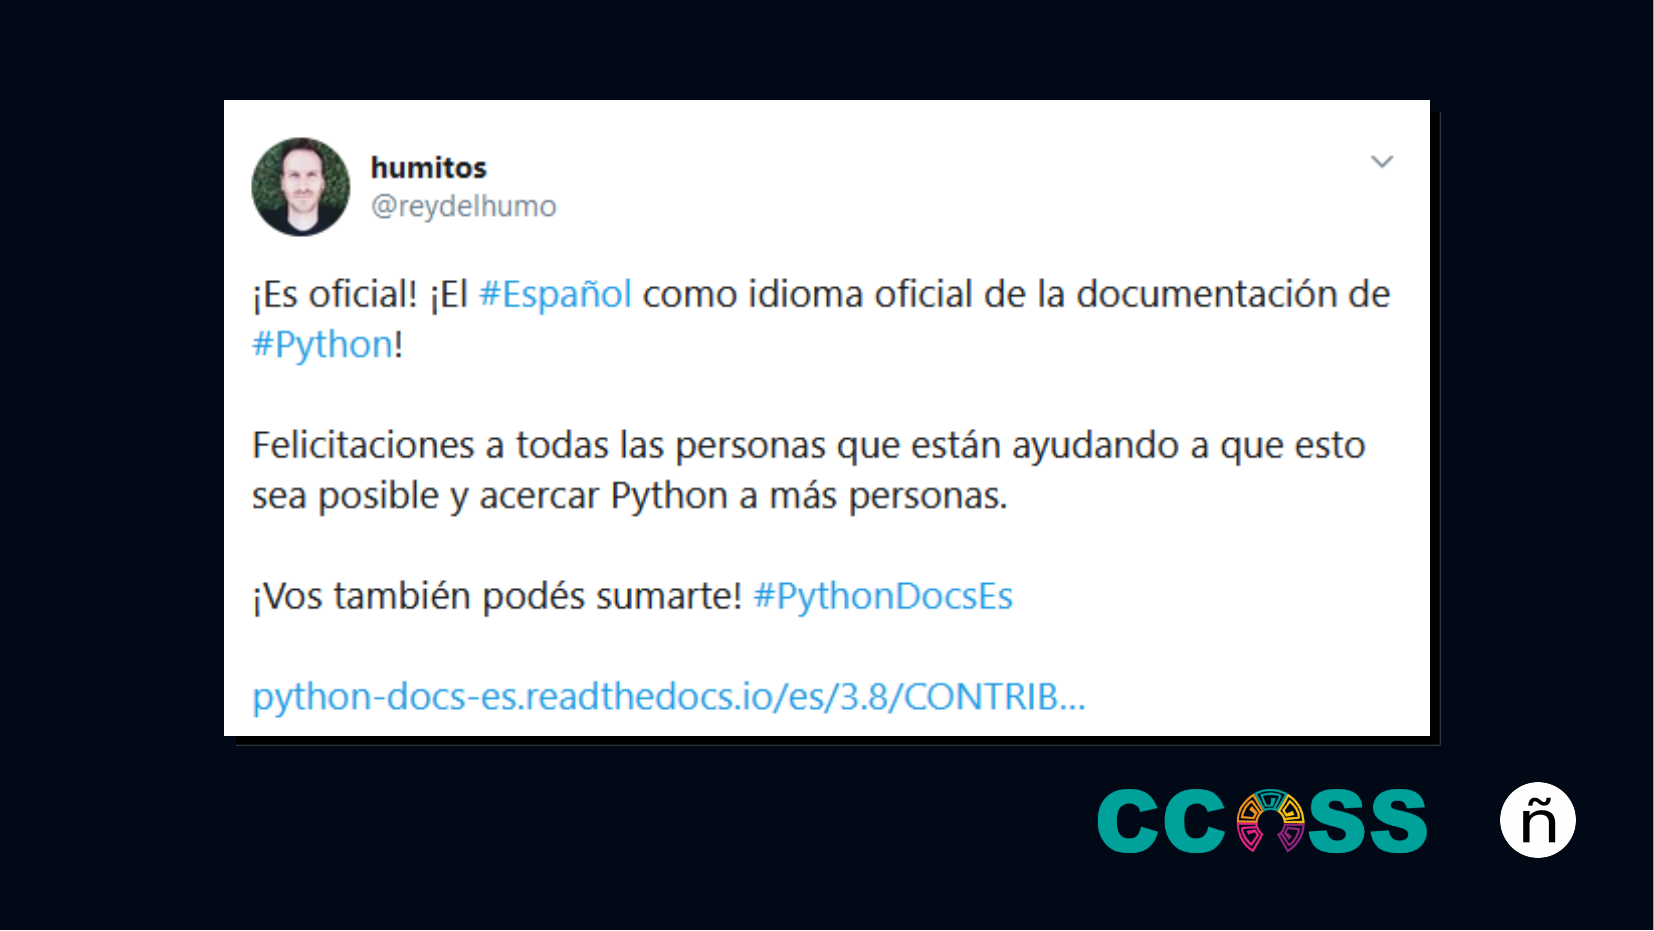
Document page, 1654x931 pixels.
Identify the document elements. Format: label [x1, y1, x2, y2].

picture [224, 100, 1430, 736]
picture [1090, 780, 1436, 861]
picture [1500, 782, 1576, 858]
